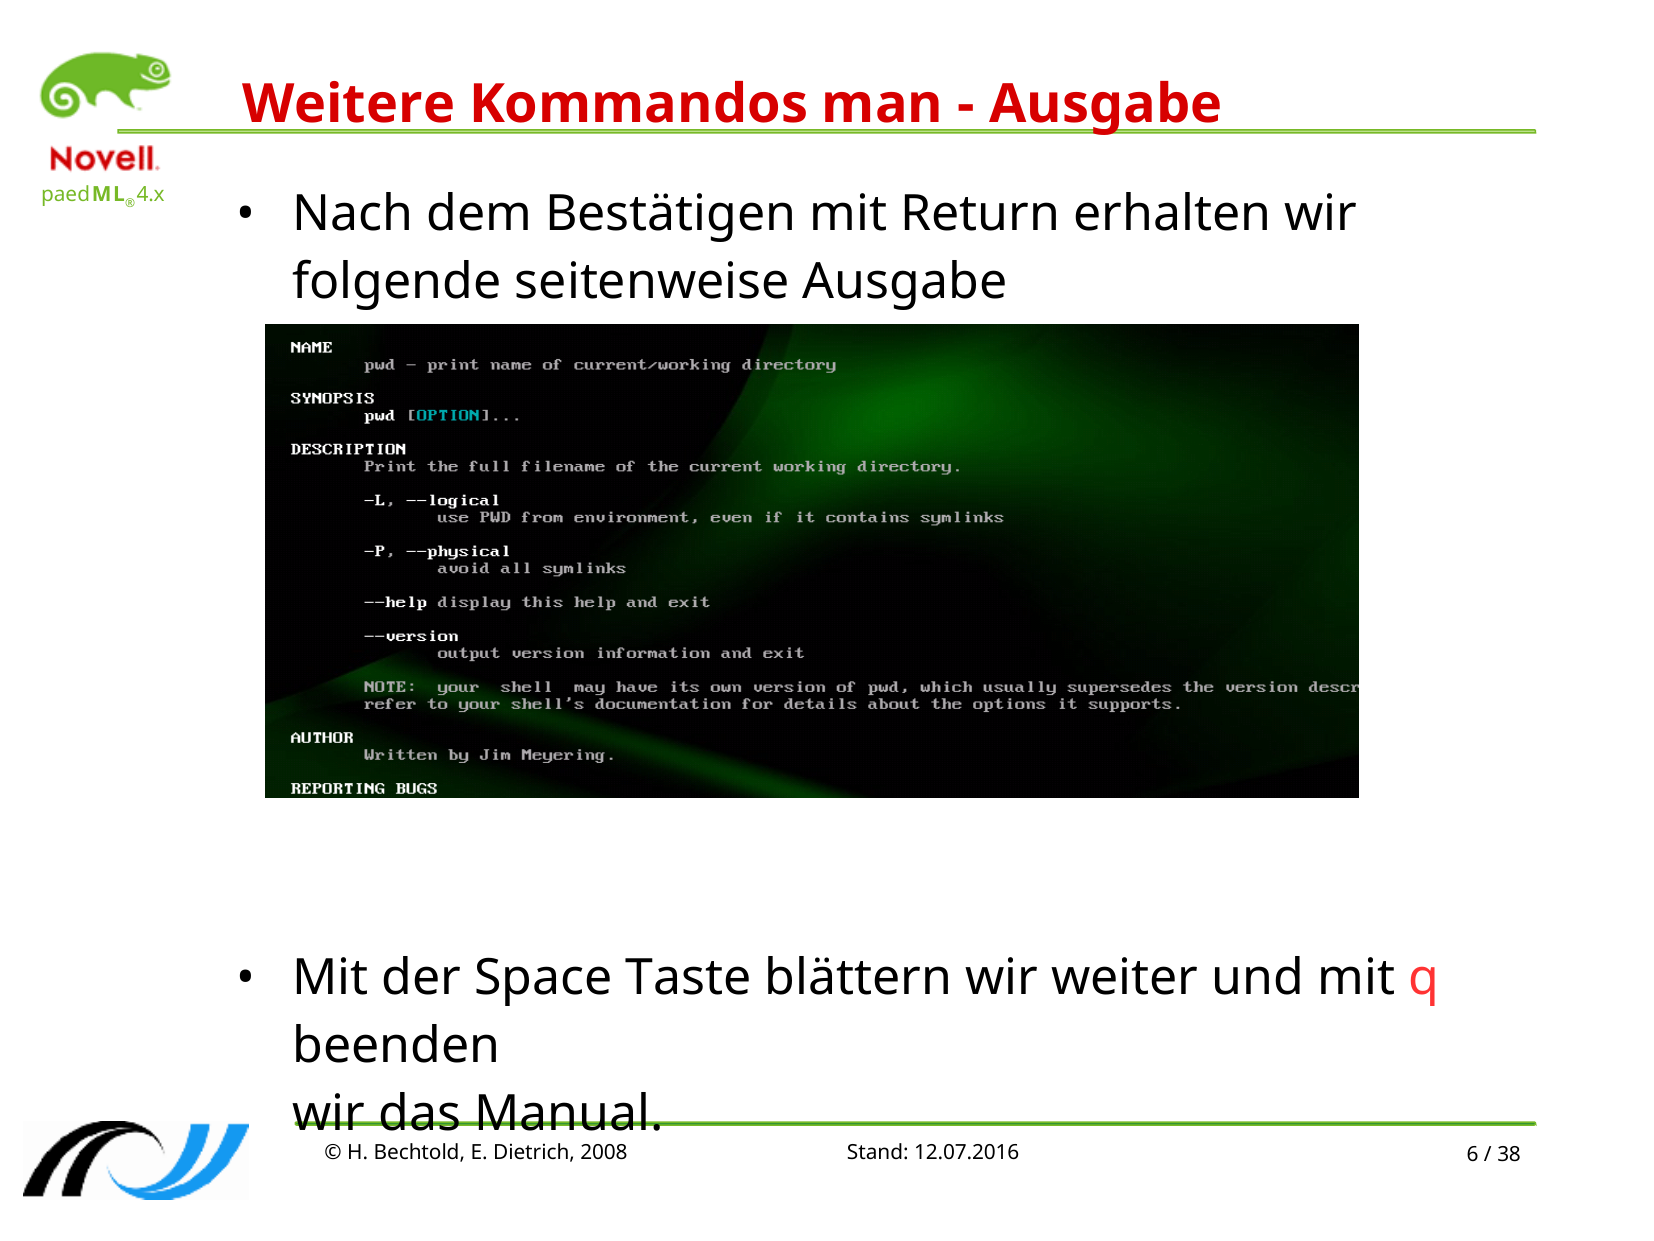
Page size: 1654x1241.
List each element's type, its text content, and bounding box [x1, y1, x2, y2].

list Nach dem Bestätigen mit Return erhalten wir folgende seitenweise Ausgabe Mit der Space Taste blättern wir weiter und mit q beenden wir das Manual. [236, 177, 1565, 1034]
title Weitere Kommandos man - Ausgabe [242, 35, 1577, 168]
picture [23, 1121, 249, 1200]
picture [265, 324, 1359, 798]
picture [26, 35, 184, 193]
